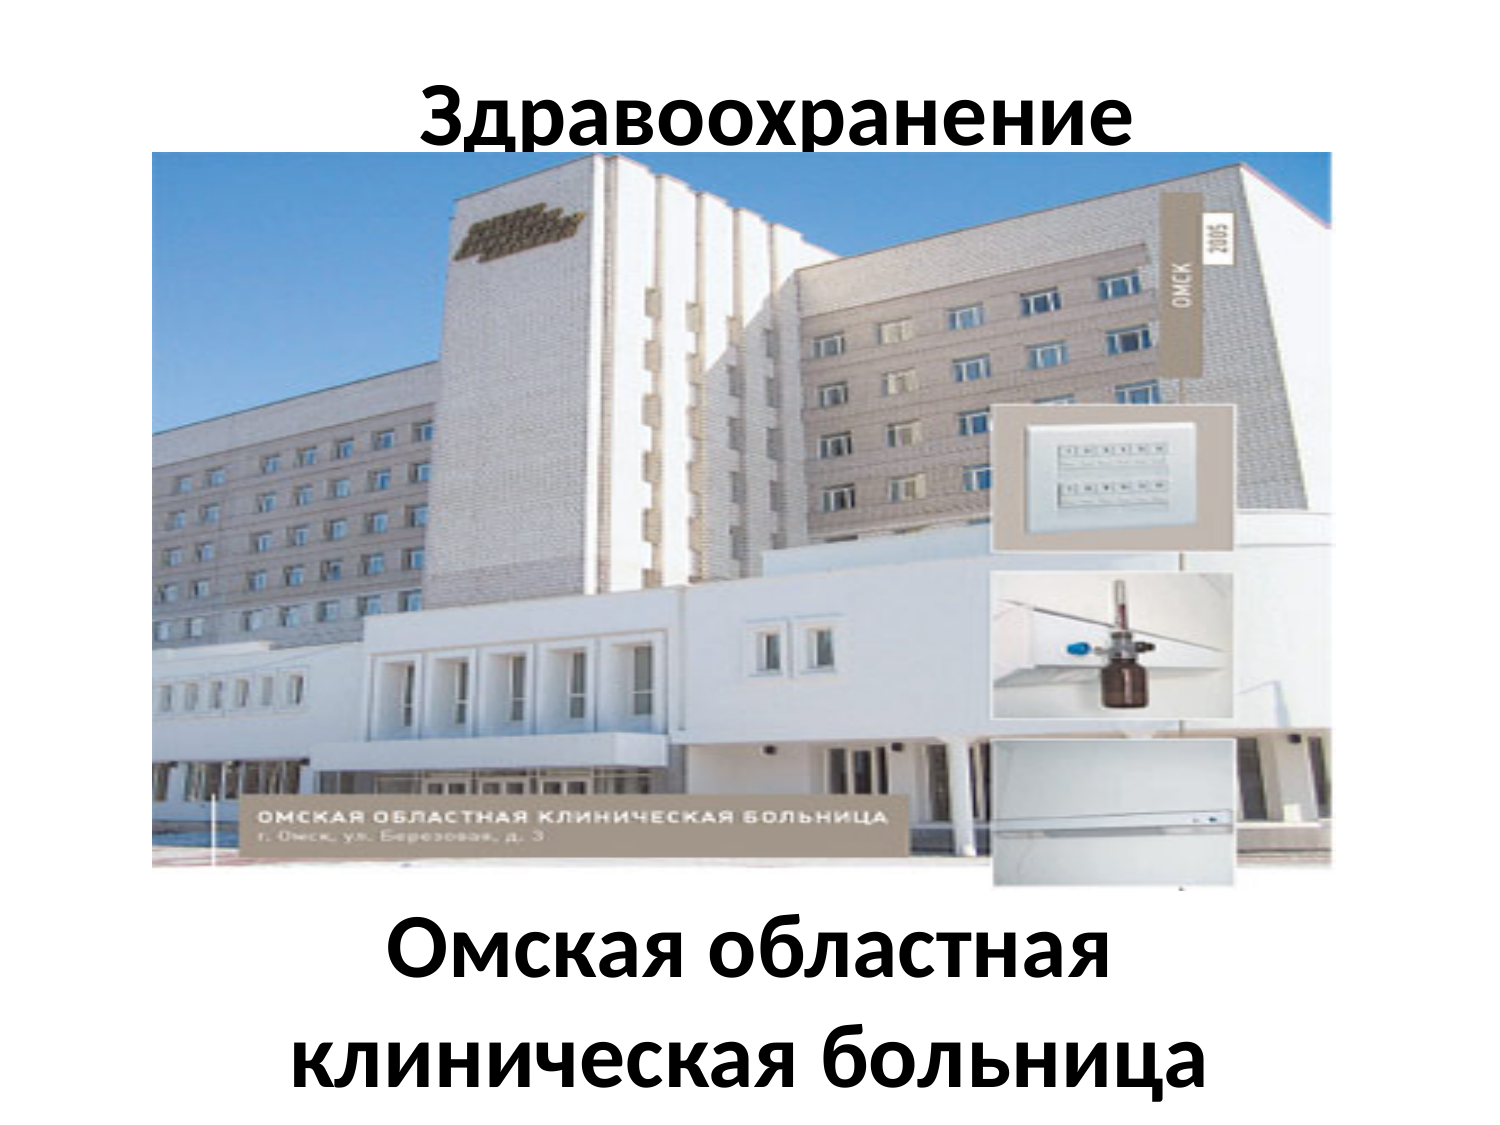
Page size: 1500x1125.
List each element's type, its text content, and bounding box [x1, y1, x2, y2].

subtitle Омская областная клиническая больница [225, 891, 1275, 1032]
picture [152, 152, 1336, 891]
title Здравоохранение [140, 46, 1416, 164]
